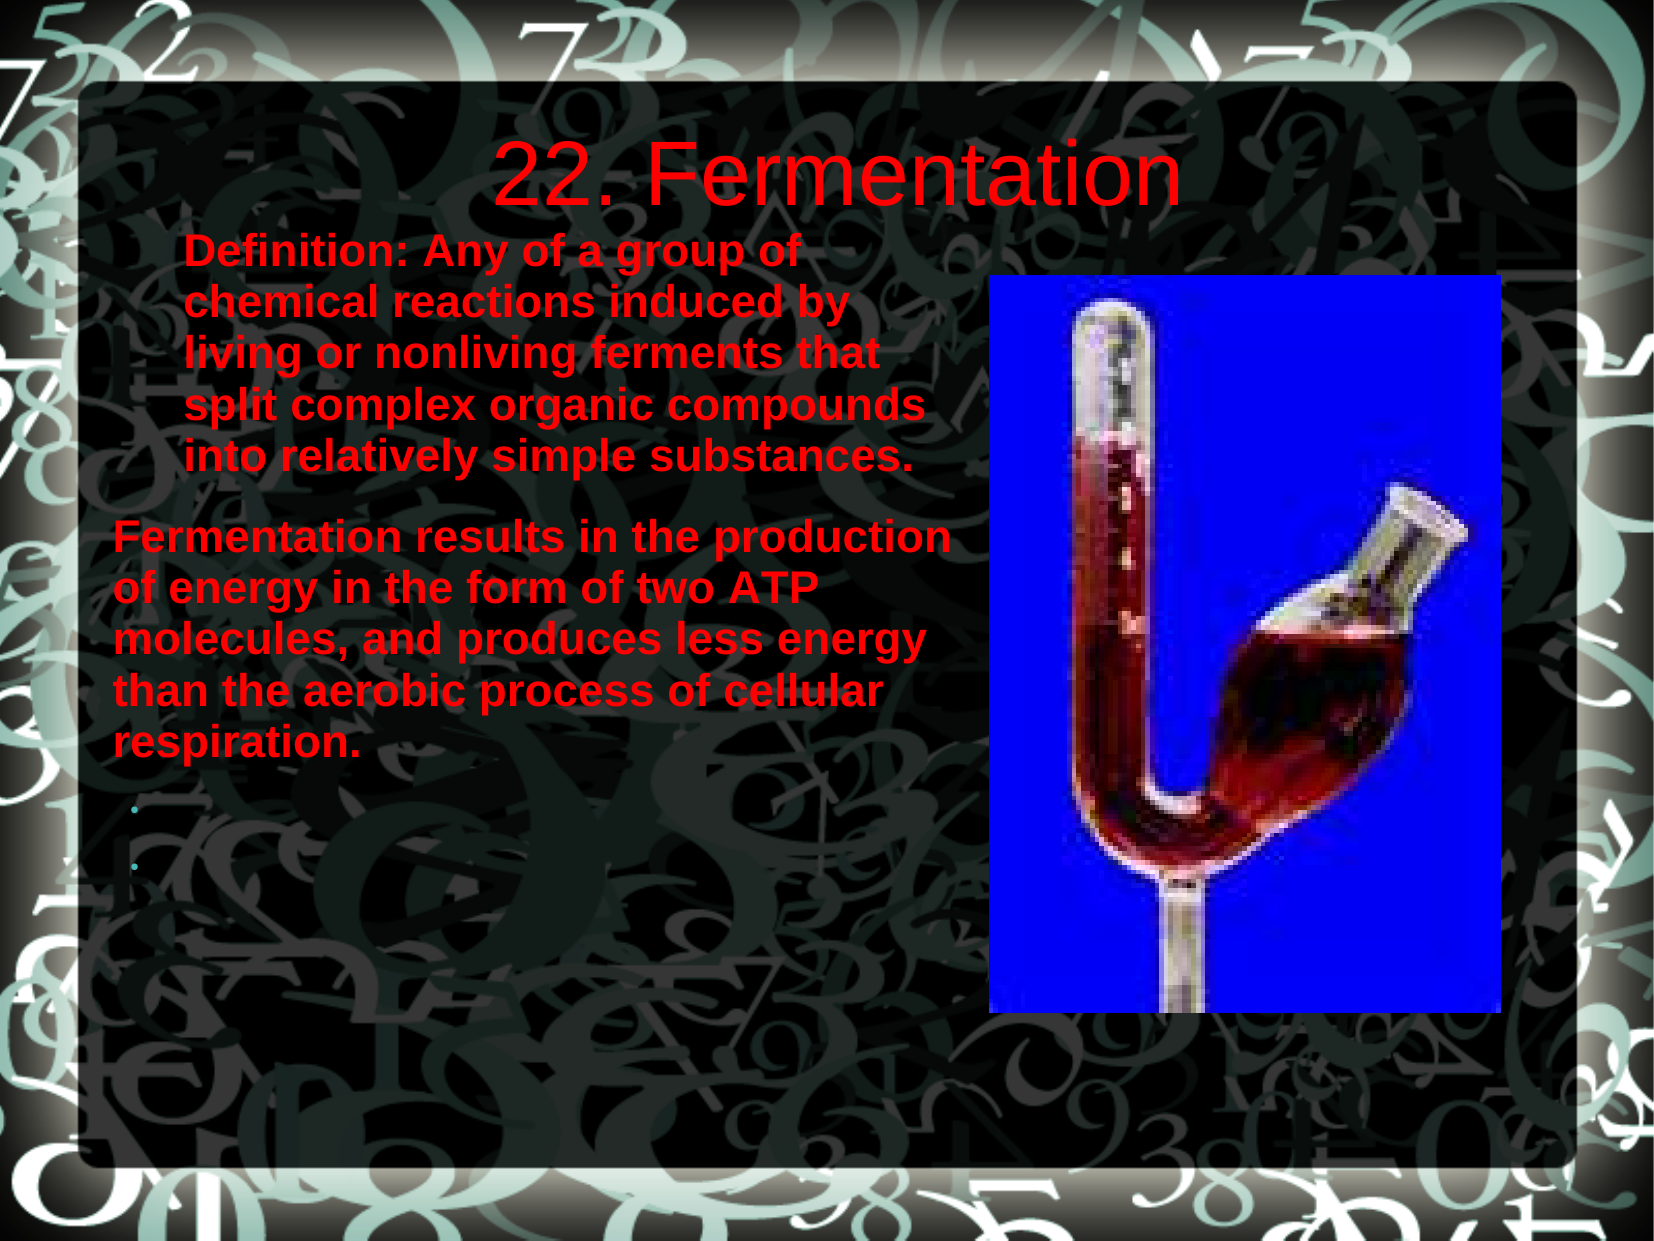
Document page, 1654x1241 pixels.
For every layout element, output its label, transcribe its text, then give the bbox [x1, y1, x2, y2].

list Definition: Any of a group of chemical reactions induced by living or nonliving ferments that split complex organic compounds into relatively simple substances. Fermentation results in the production of energy in the form of two ATP molecules, and produces less energy than the aerobic process of cellular respiration. [112, 225, 976, 1163]
text_box 22. Fermentation [476, 122, 1201, 226]
picture [0, 0, 1654, 1241]
